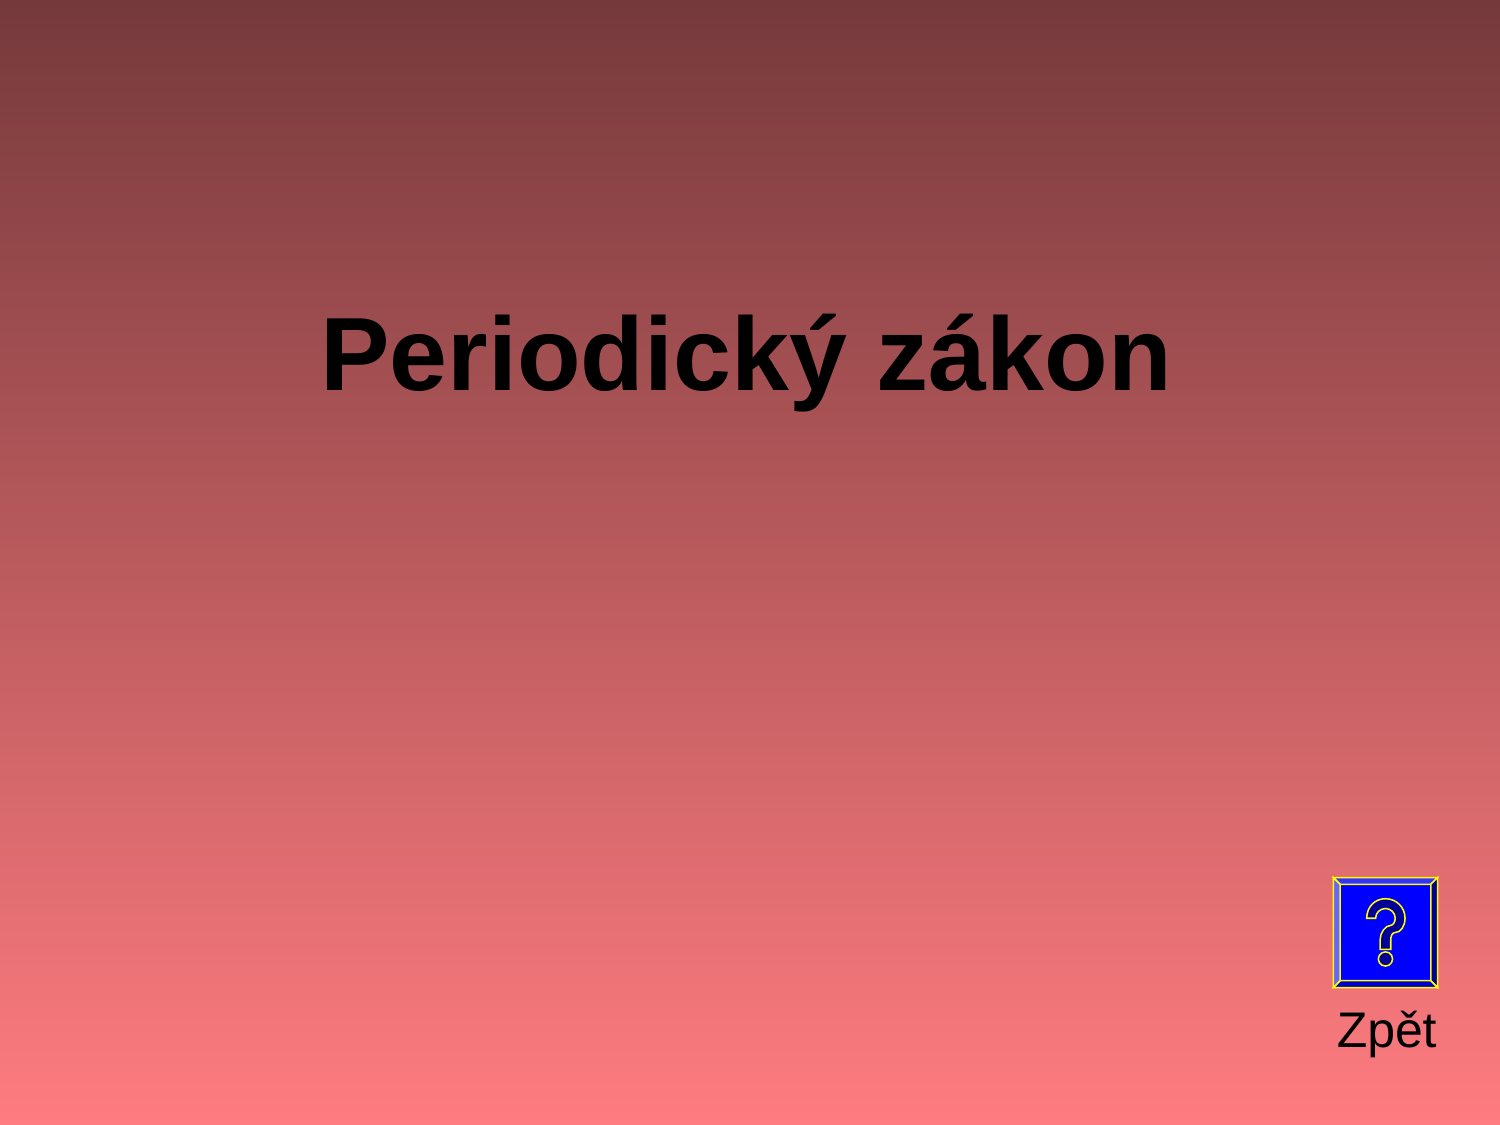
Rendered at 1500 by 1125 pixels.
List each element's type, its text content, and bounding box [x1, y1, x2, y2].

text_box Periodický zákon [55, 278, 1438, 420]
text_box Zpět [1274, 990, 1500, 1066]
text_box [1334, 877, 1438, 988]
